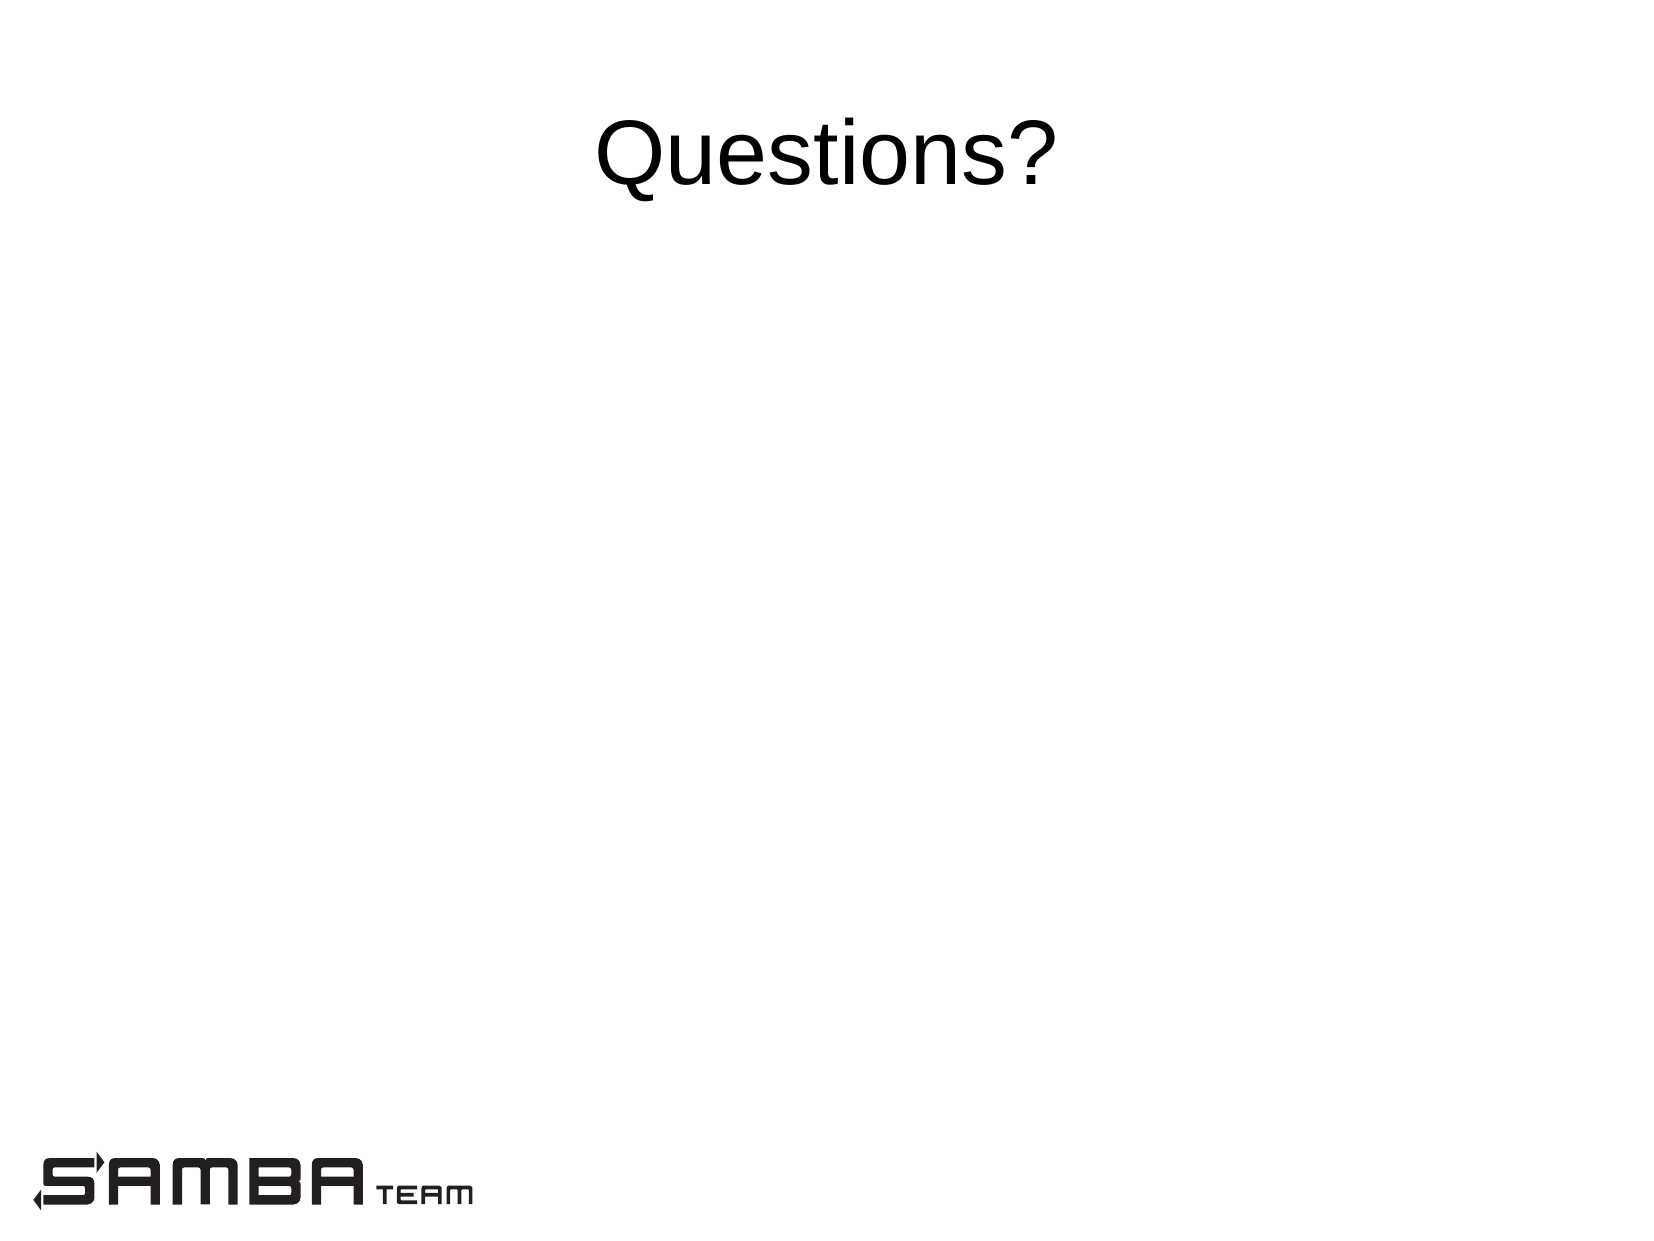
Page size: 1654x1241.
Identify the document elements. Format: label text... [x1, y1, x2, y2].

title Questions? [82, 49, 1571, 257]
